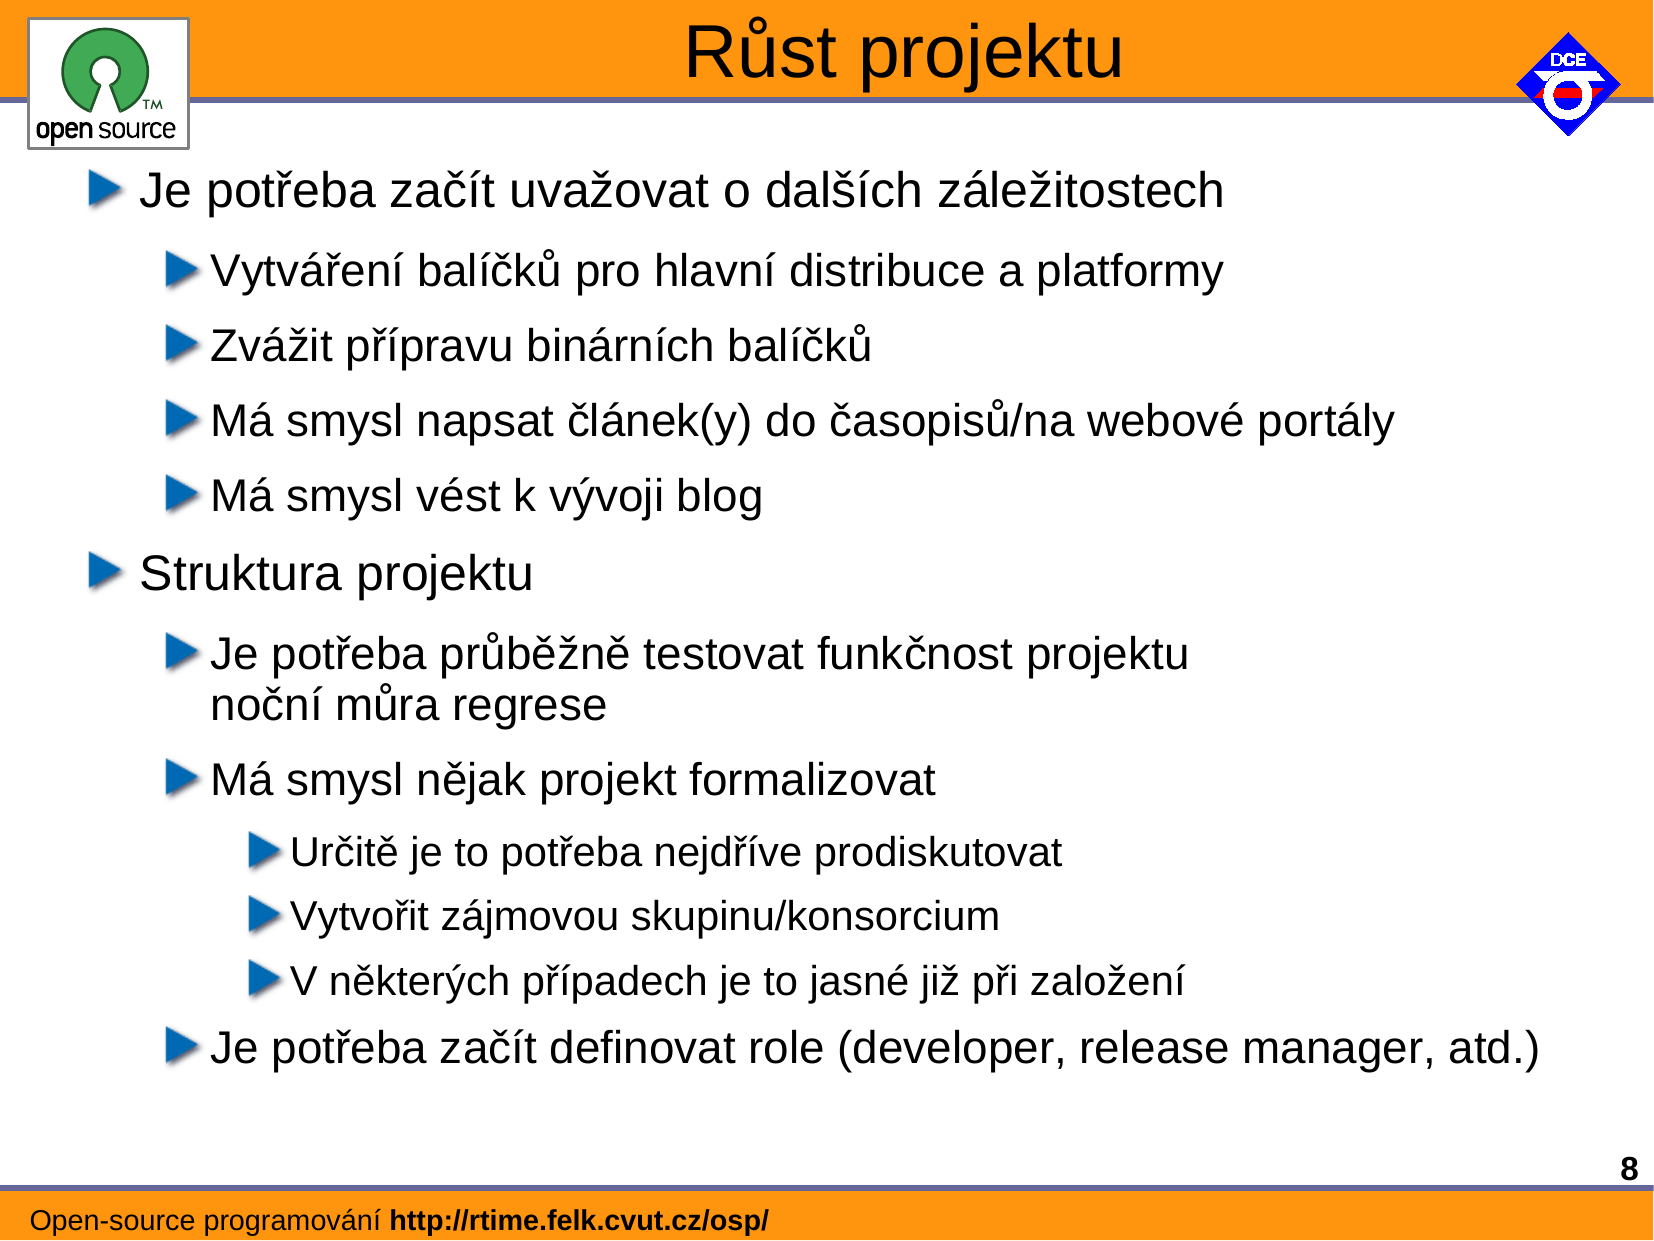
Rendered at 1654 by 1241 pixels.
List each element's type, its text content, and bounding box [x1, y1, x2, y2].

title Růst projektu [178, 4, 1631, 98]
list Je potřeba začít uvažovat o dalších záležitostech Vytváření balíčků pro hlavní distribuce a platformy Zvážit přípravu binárních balíčků Má smysl napsat článek(y) do časopisů/na webové portály Má smysl vést k vývoji blog Struktura projektu Je potřeba průběžně testovat funkčnost projektu noční můra regrese Má smysl nějak projekt formalizovat Určitě je to potřeba nejdříve prodiskutovat Vytvořit zájmovou skupinu/konsorcium V některých případech je to jasné již při založení Je potřeba začít definovat role (developer, release manager, atd.) [68, 162, 1592, 1187]
